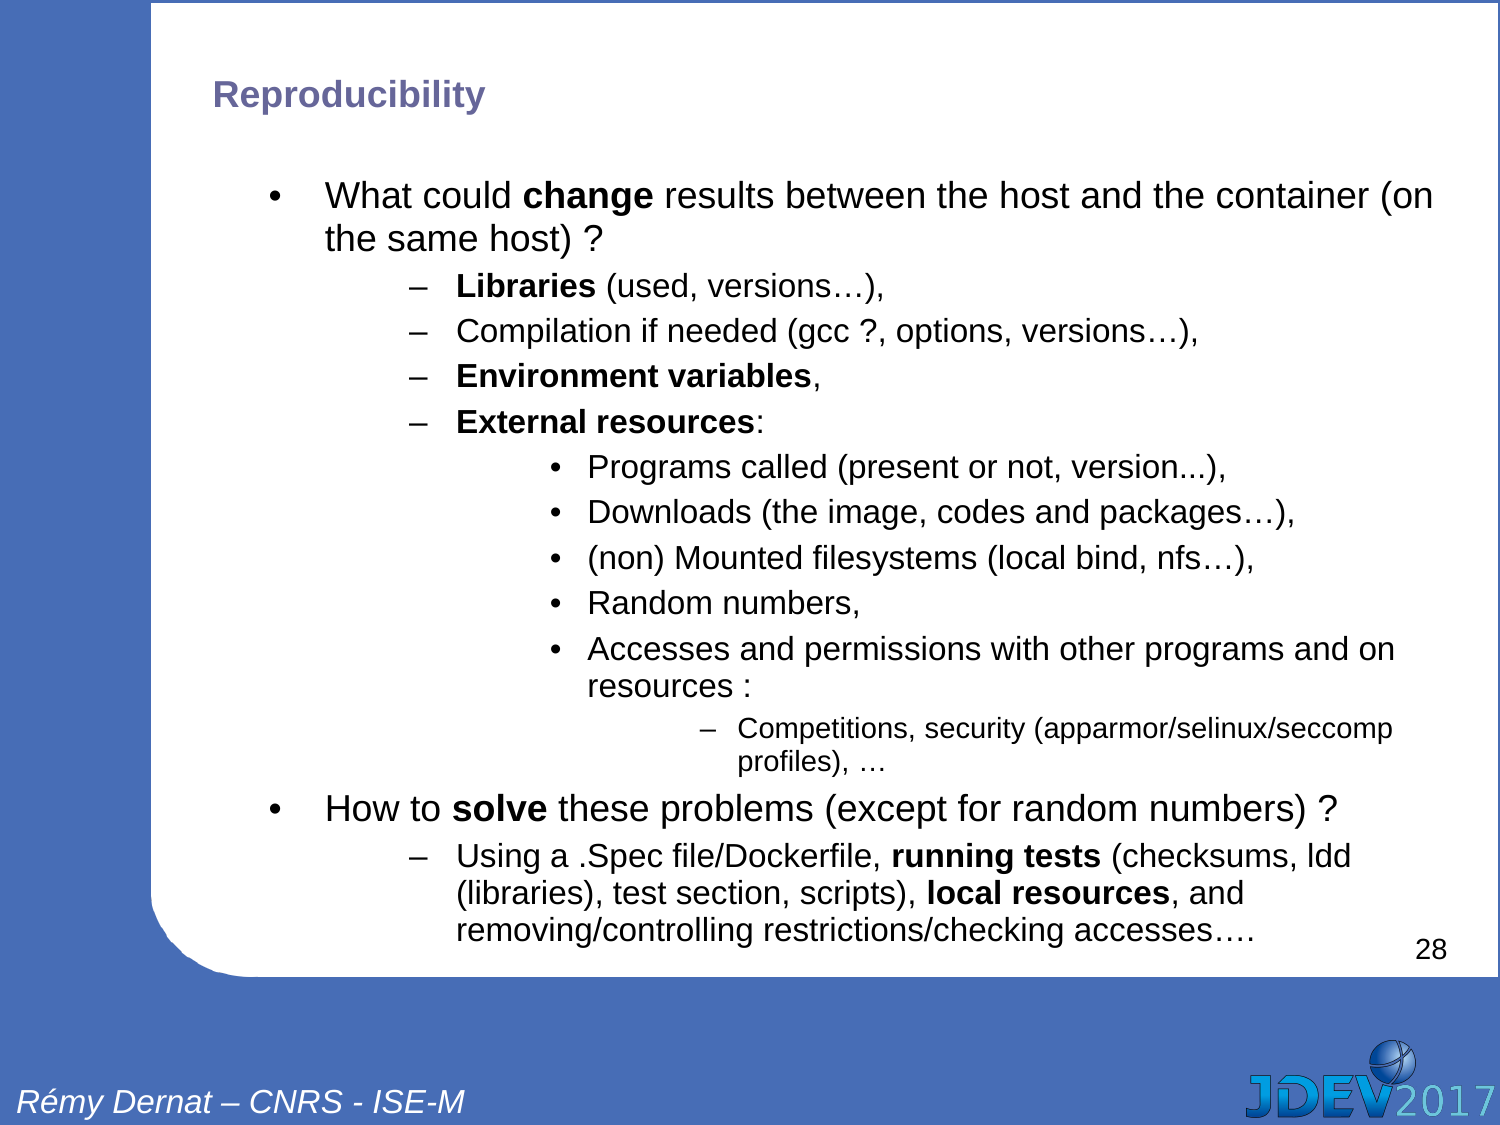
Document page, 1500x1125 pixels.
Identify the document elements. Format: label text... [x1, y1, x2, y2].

title Reproducibility [212, 24, 1447, 164]
list What could change results between the host and the container (on the same host) ? Libraries (used, versions…), Compilation if needed (gcc ?, options, versions…), Environment variables, External resources: Programs called (present or not, version...), Downloads (the image, codes and packages…), (non) Mounted filesystems (local bind, nfs…), Random numbers, Accesses and permissions with other programs and on resources : Competitions, security (apparmor/selinux/seccomp profiles), … How to solve these problems (except for random numbers) ? Using a .Spec file/Dockerfile, running tests (checksums, ldd (libraries), test section, scripts), local resources, and removing/controlling restrictions/checking accesses…. [212, 174, 1448, 949]
picture [0, 0, 1500, 1125]
text_box Rémy Dernat – CNRS - ISE-M [0, 1075, 488, 1125]
